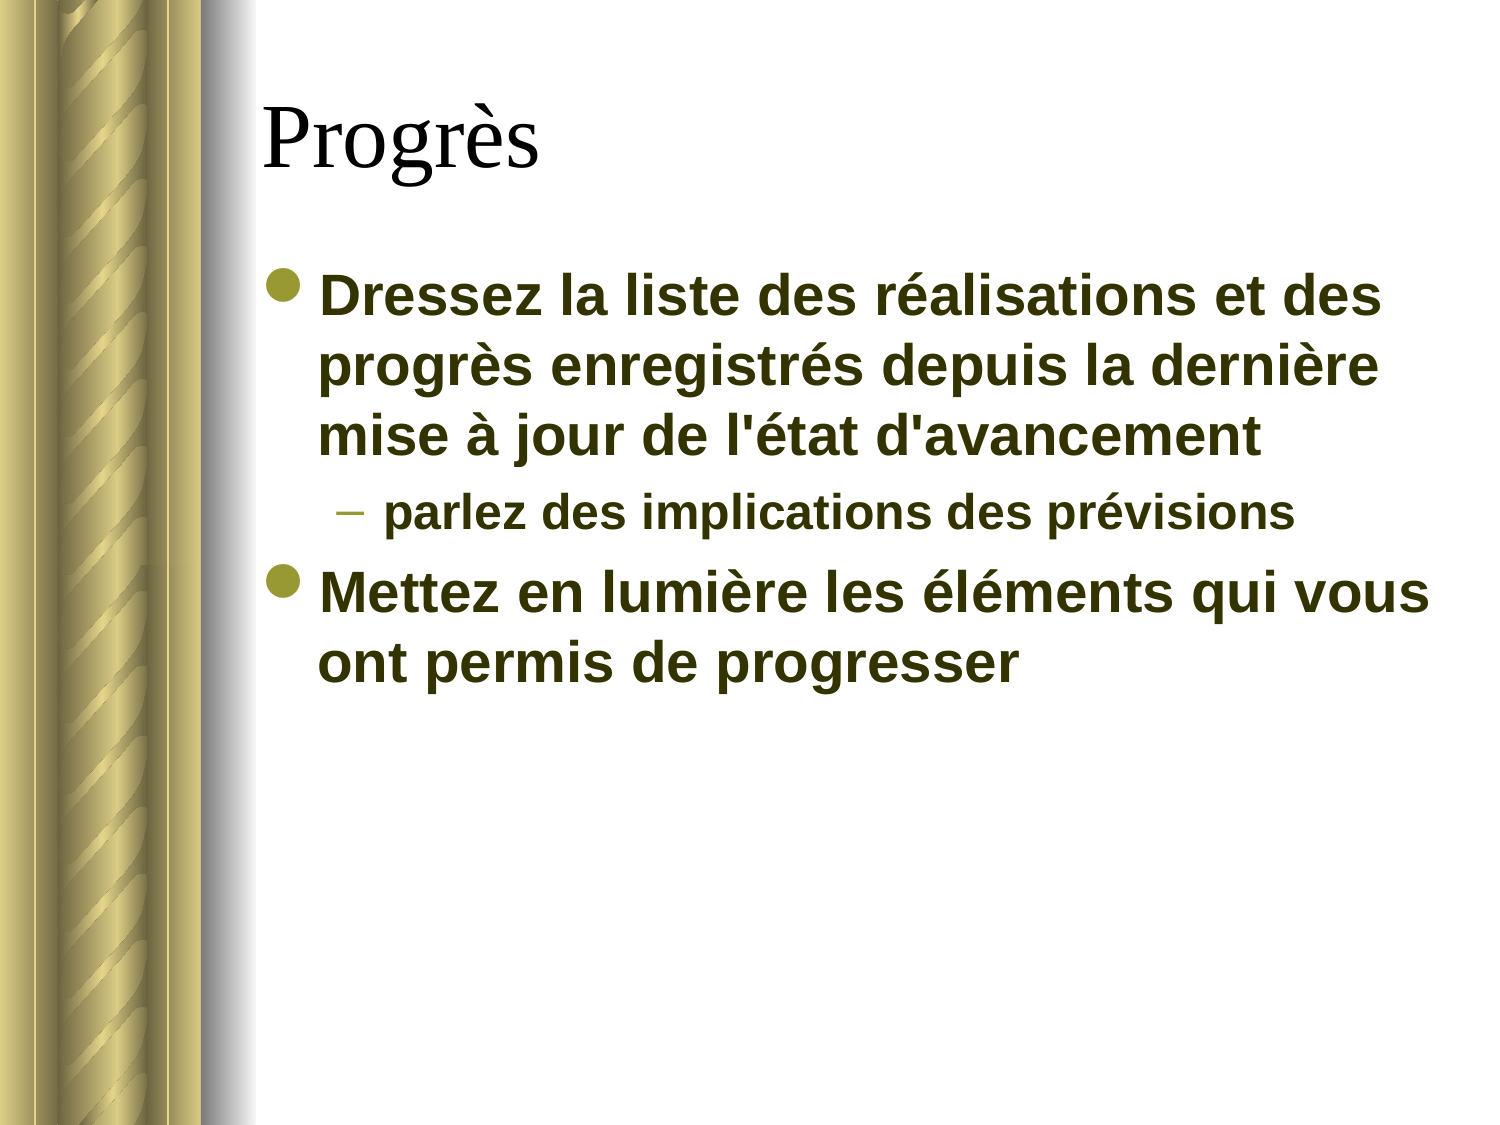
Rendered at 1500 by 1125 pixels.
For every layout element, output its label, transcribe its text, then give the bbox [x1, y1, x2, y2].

title Progrès [246, 37, 1476, 225]
list Dressez la liste des réalisations et des progrès enregistrés depuis la dernière mise à jour de l'état d'avancement parlez des implications des prévisions Mettez en lumière les éléments qui vous ont permis de progresser [246, 249, 1476, 1024]
